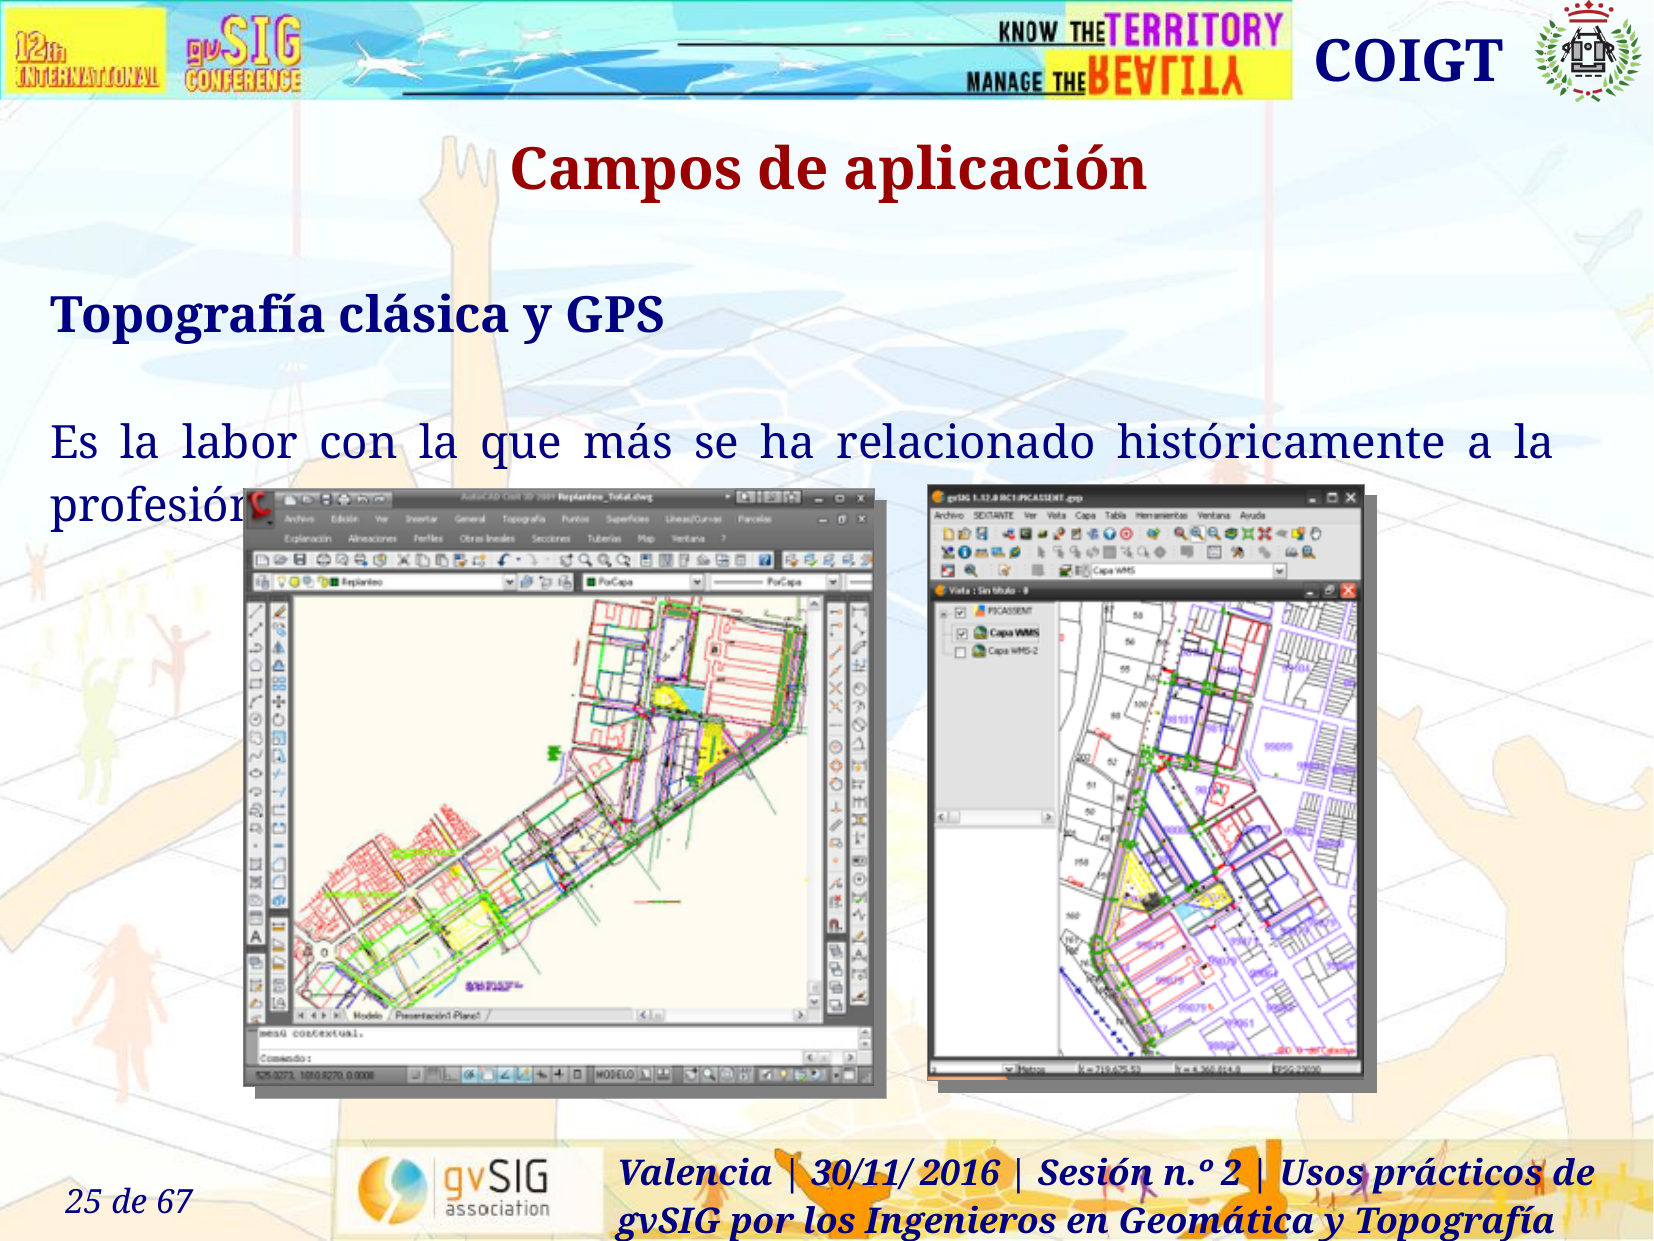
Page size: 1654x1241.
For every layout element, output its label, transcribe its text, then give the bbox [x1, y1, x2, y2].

picture [0, 0, 1654, 1241]
text_box <número> de 67 [50, 1170, 383, 1241]
text_box Topografía clásica y GPS Es la labor con la que más se ha relacionado históricamente a la profesión [35, 271, 1571, 846]
text_box COIGT [1299, 12, 1654, 148]
text_box Campos de aplicación [28, 120, 1630, 202]
text_box Valencia | 30/11/ 2016 | Sesión n.º 2 | Usos prácticos de gvSIG por los Ingenieros en Geomática y Topografía [602, 1140, 1654, 1241]
